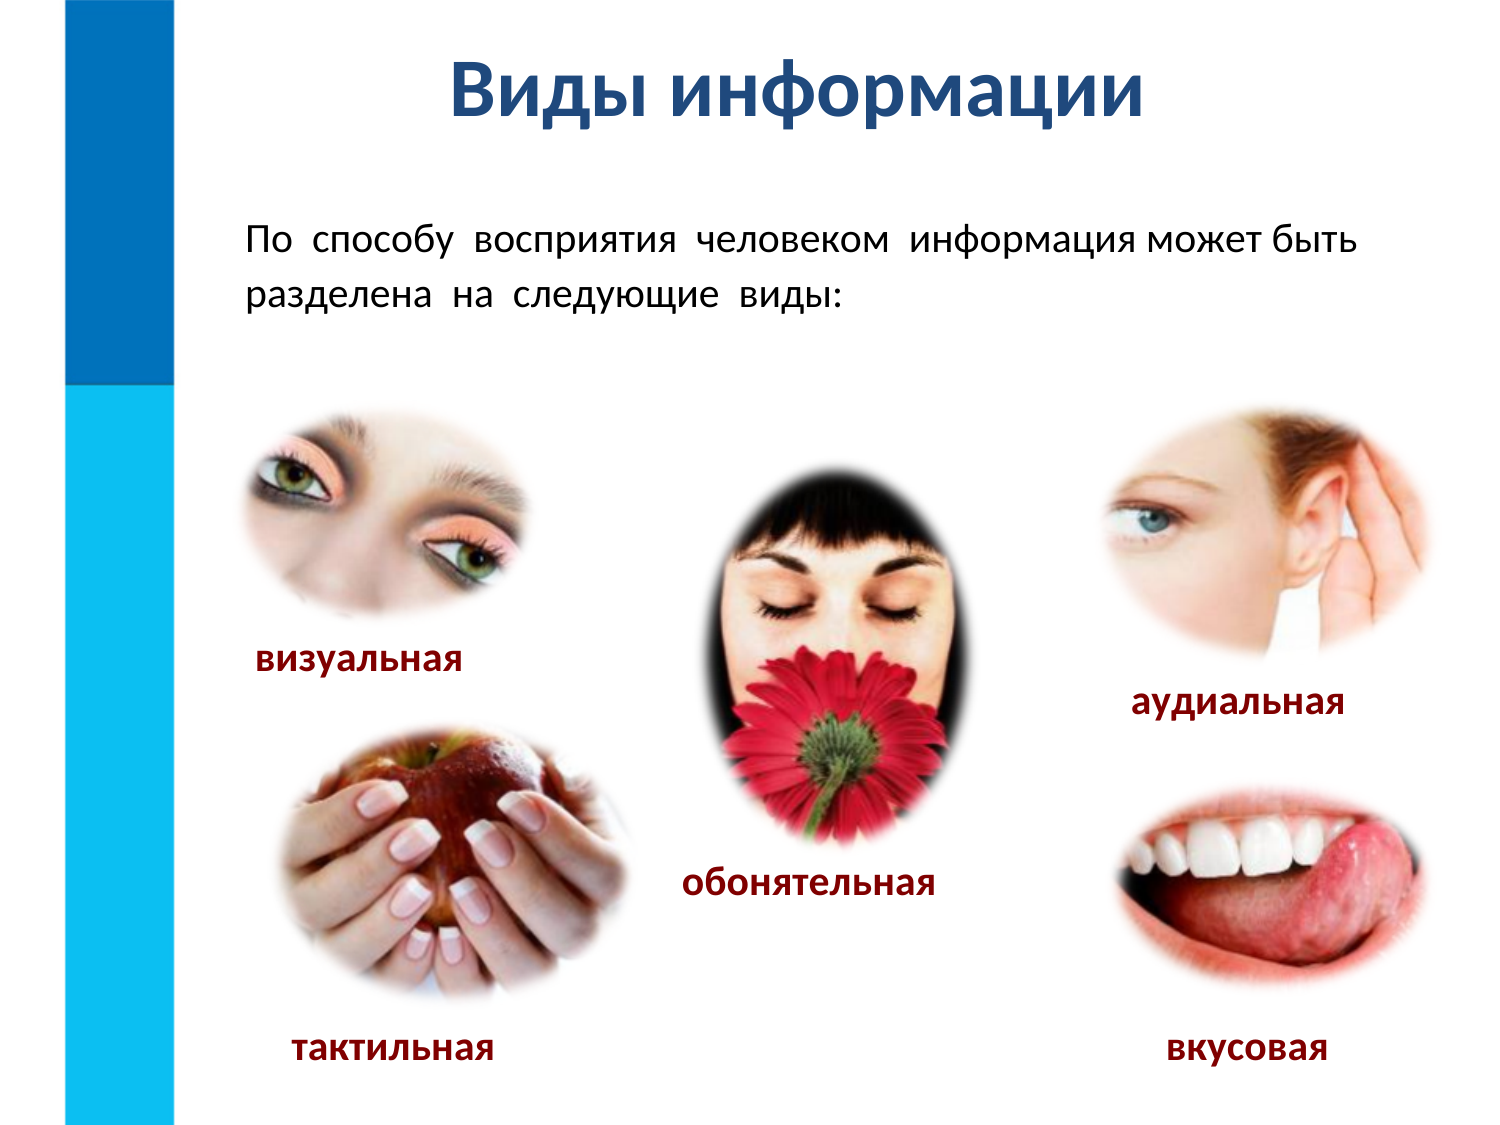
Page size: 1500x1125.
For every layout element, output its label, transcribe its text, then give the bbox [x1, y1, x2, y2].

text_box тактильная [265, 1014, 621, 1079]
text_box аудиальная [1116, 656, 1465, 733]
picture [0, 0, 1500, 1125]
text_box По способу восприятия человеком информация может быть разделена на следующие виды: [230, 198, 1406, 324]
text_box визуальная [228, 613, 590, 690]
text_box обонятельная [667, 846, 1063, 912]
text_box вкусовая [1139, 1002, 1447, 1079]
text_box Виды информации [171, 30, 1425, 135]
